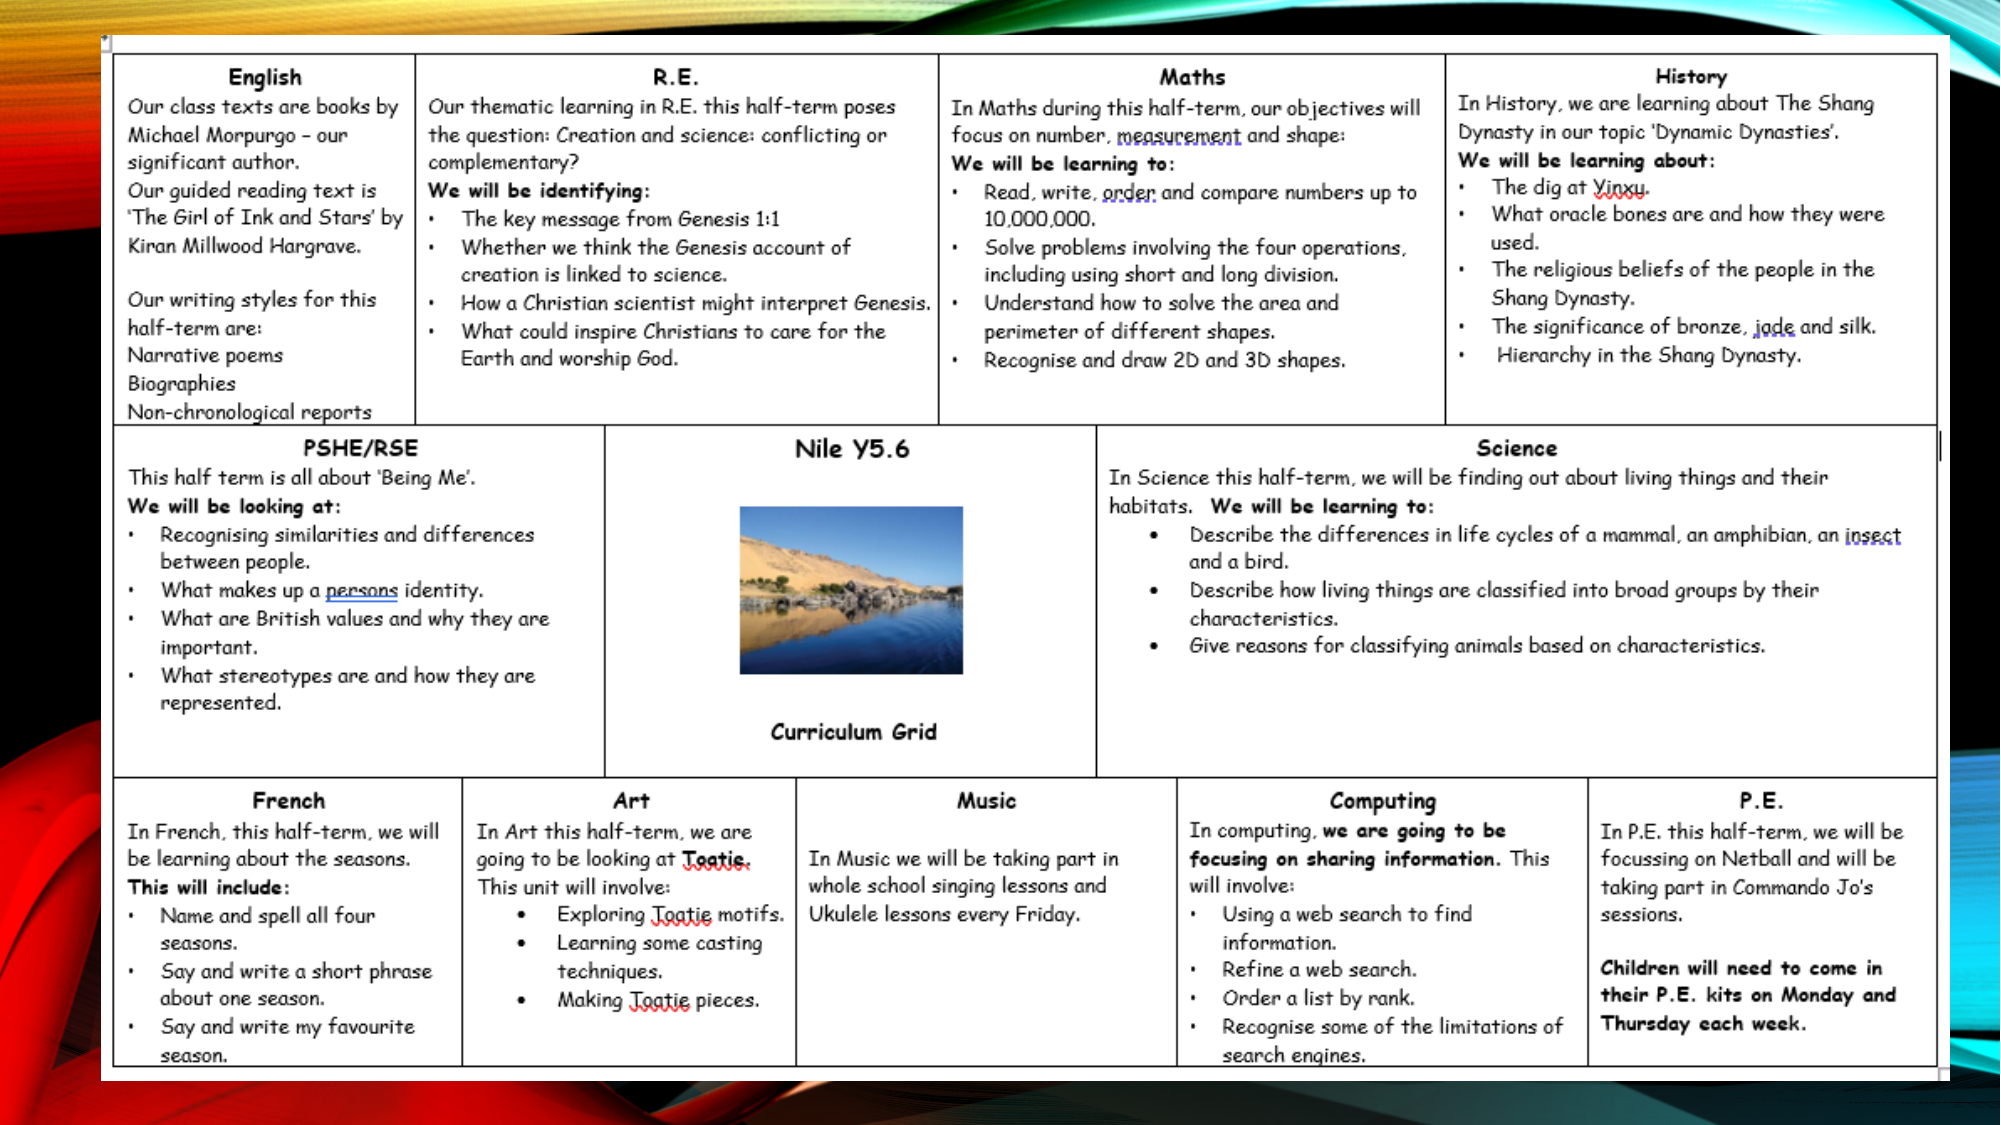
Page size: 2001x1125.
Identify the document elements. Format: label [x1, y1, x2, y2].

picture [101, 35, 1950, 1081]
